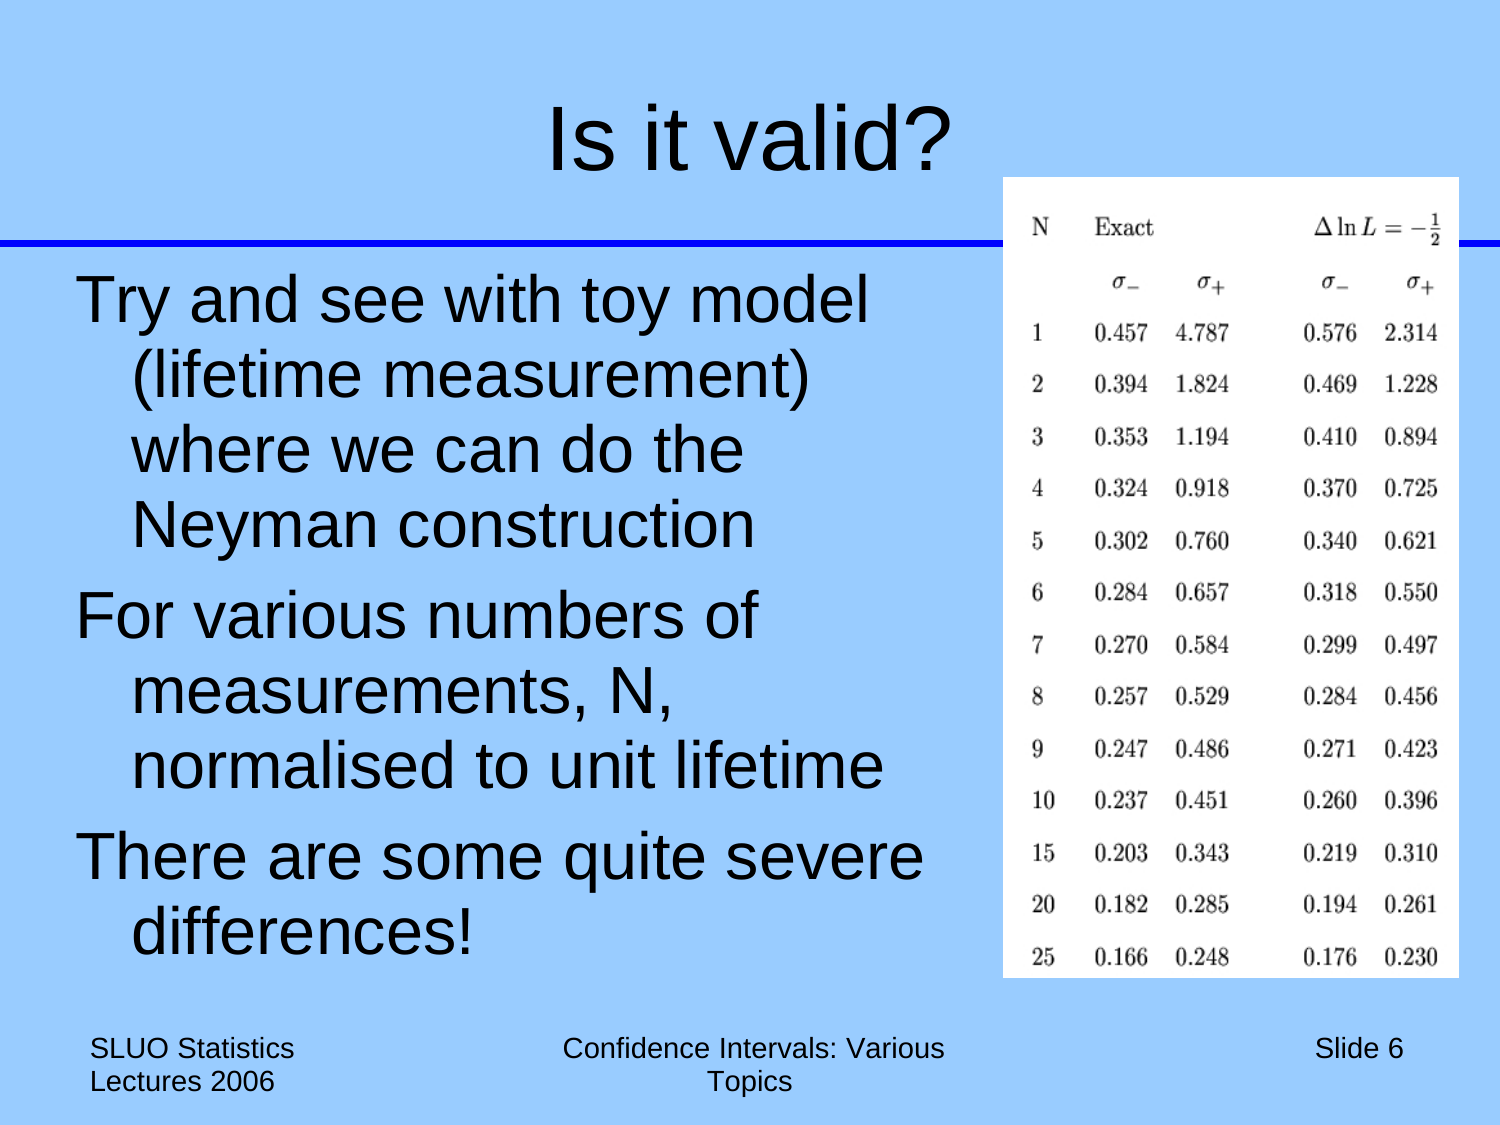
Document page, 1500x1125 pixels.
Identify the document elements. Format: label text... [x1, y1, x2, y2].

title Is it valid? [75, 45, 1426, 233]
list Try and see with toy model (lifetime measurement) where we can do the Neyman construction For various numbers of measurements, N, normalised to unit lifetime There are some quite severe differences! [75, 262, 975, 1006]
picture [1003, 177, 1459, 978]
